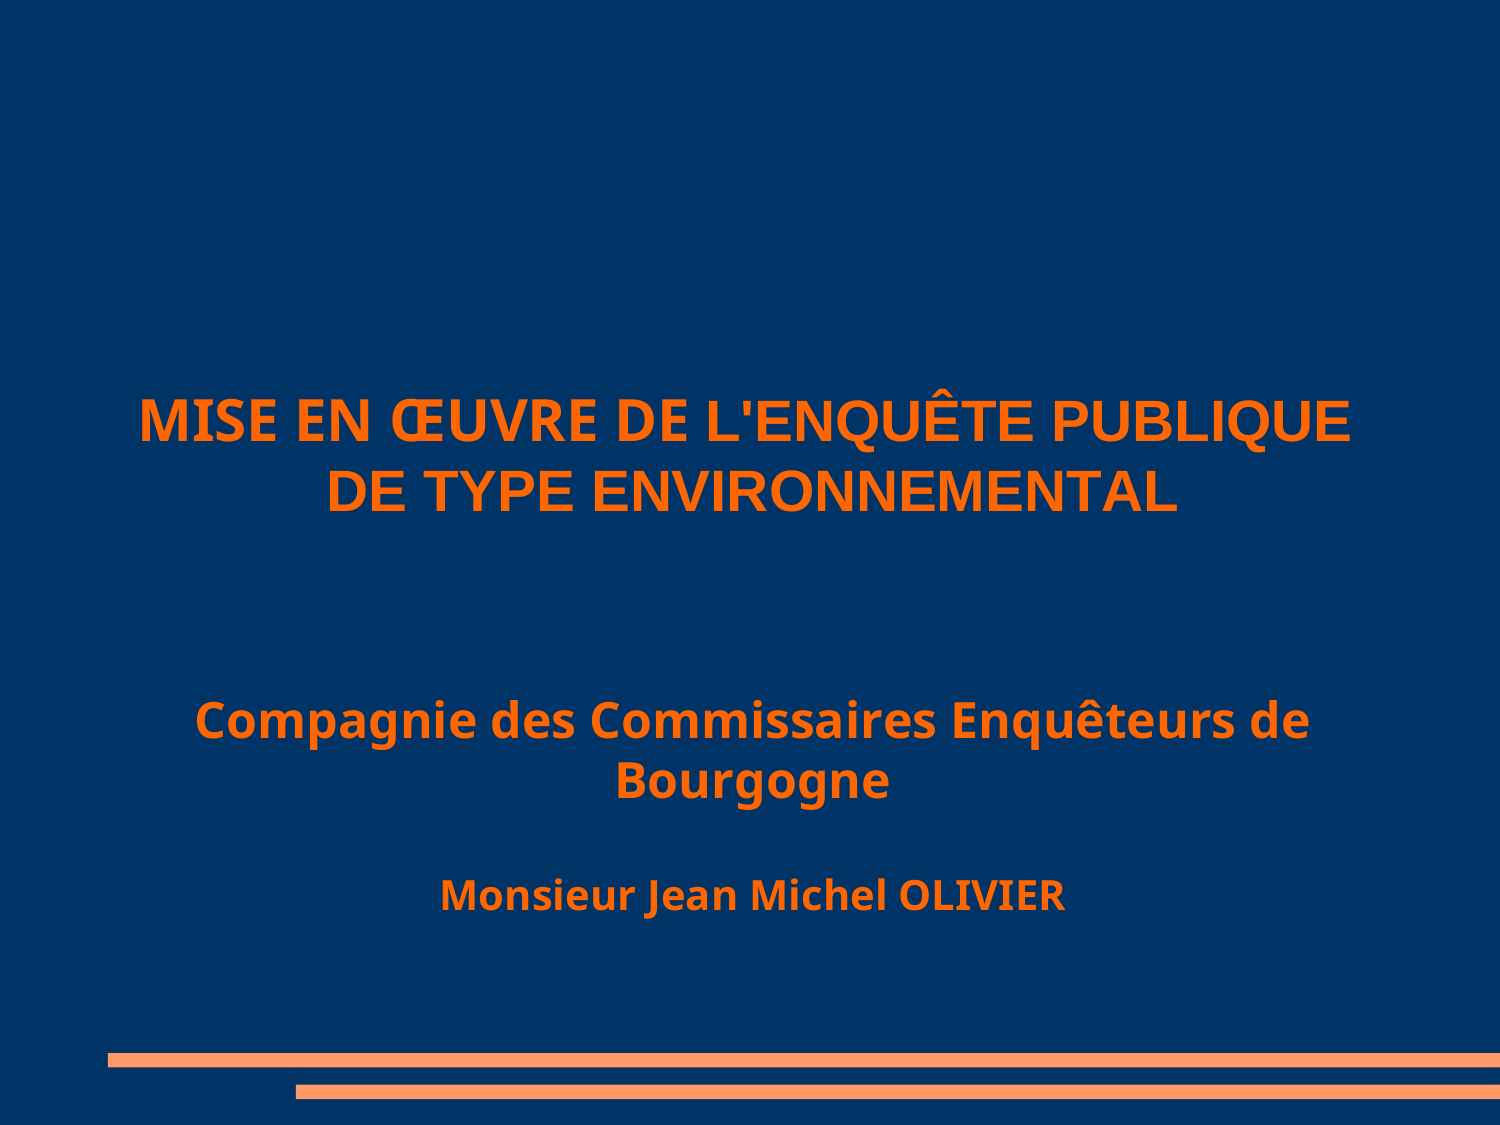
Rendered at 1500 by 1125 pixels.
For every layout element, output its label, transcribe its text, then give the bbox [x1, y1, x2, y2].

title MISE EN ŒUVRE DE L'ENQUÊTE PUBLIQUE DE TYPE ENVIRONNEMENTAL Compagnie des Commissaires Enquêteurs de Bourgogne Monsieur Jean Michel OLIVIER [88, 88, 1418, 1004]
